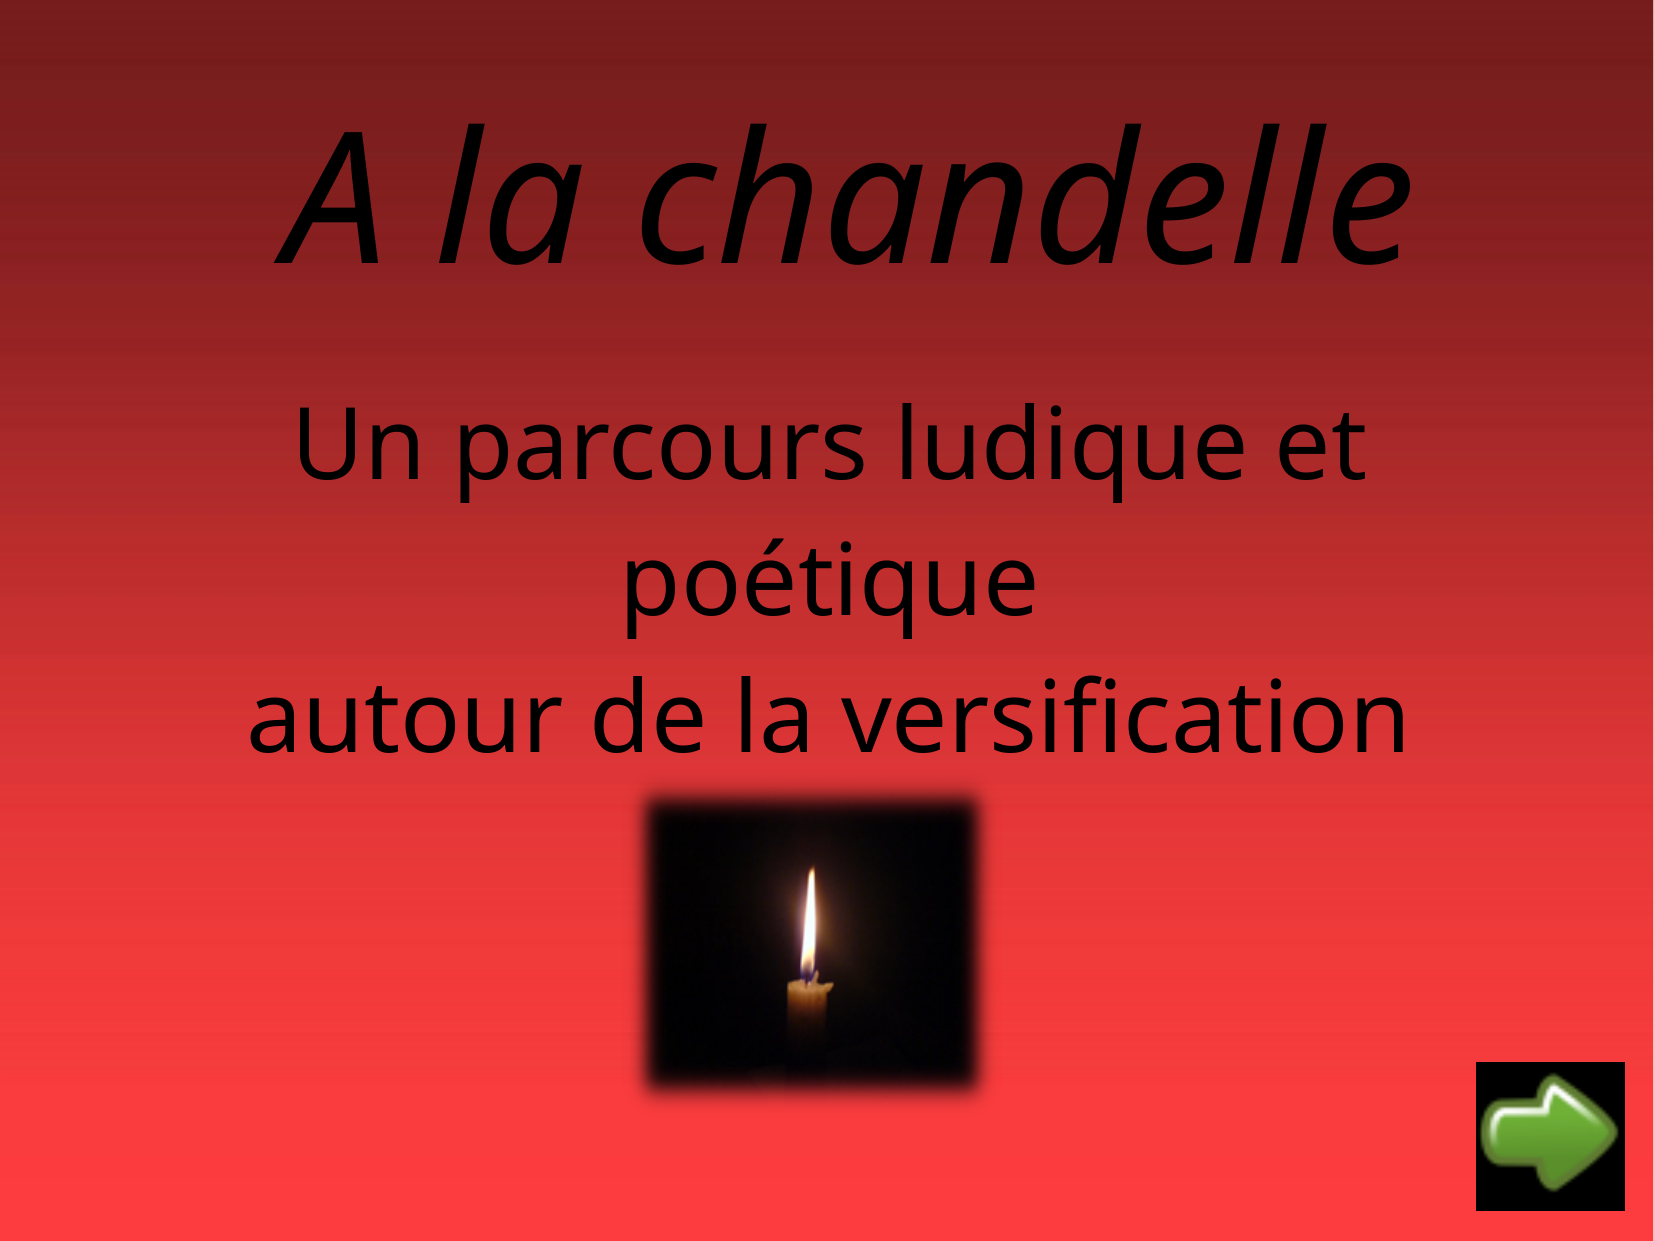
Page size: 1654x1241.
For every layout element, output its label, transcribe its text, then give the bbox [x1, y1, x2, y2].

subtitle Un parcours ludique et poétique autour de la versification [88, 297, 1571, 857]
title A la chandelle [106, 88, 1595, 296]
picture [0, 0, 1654, 1241]
